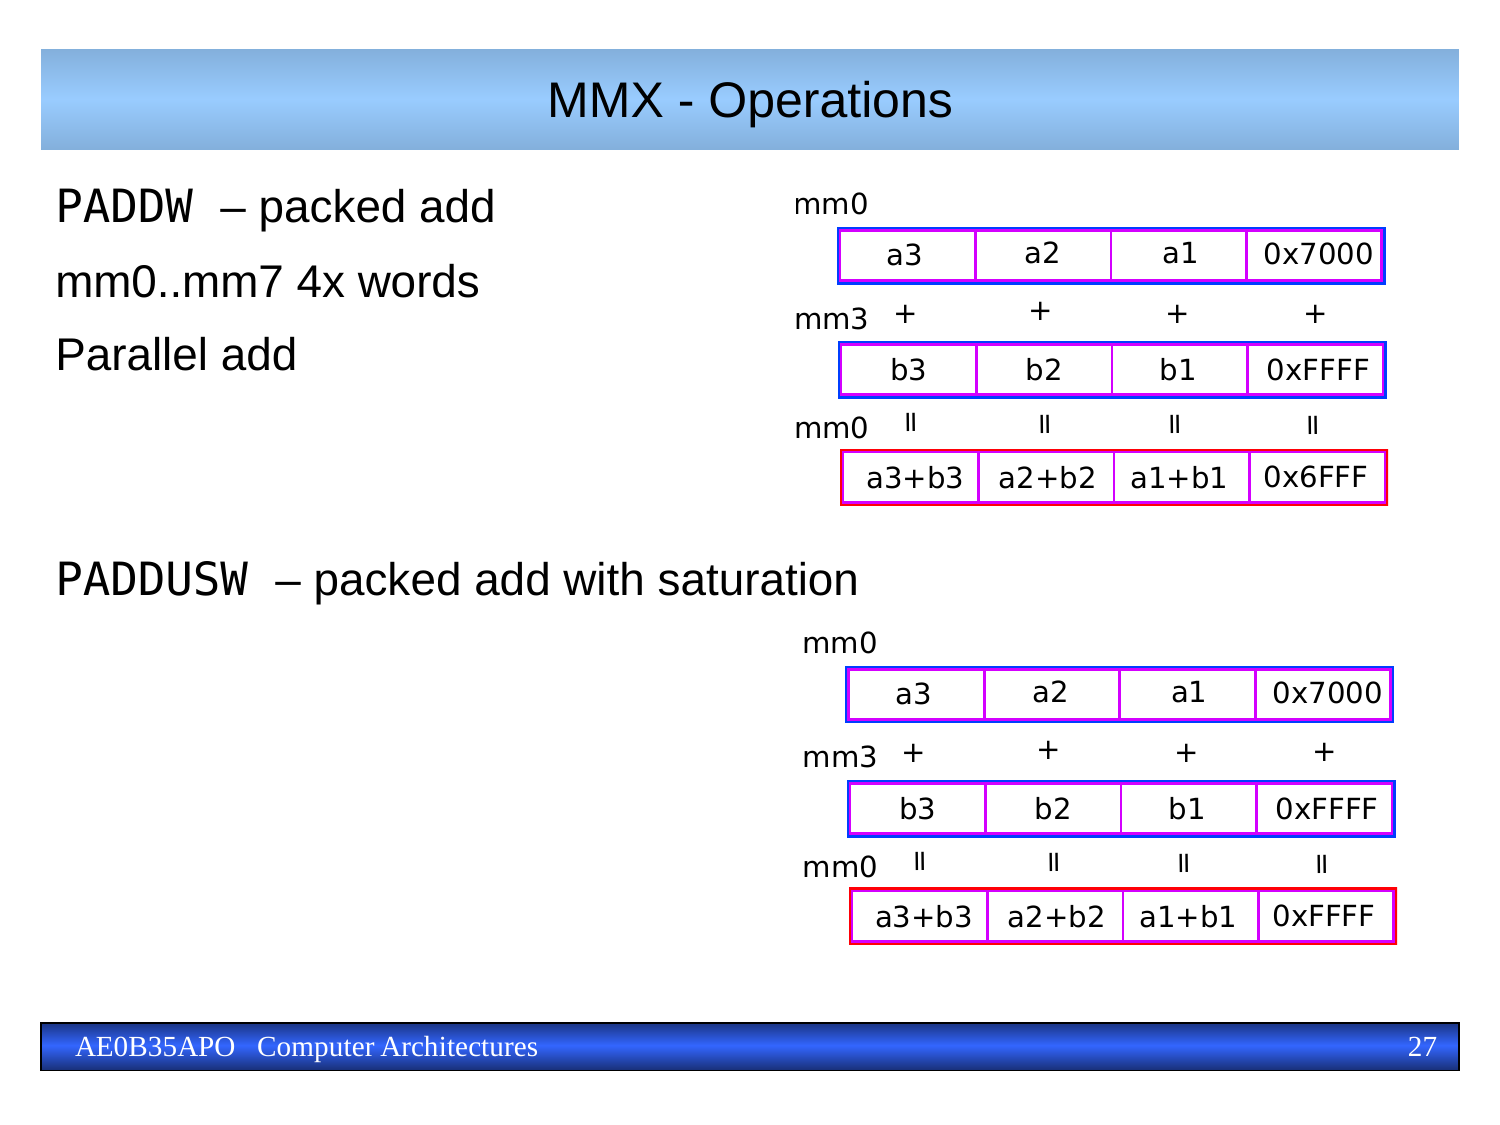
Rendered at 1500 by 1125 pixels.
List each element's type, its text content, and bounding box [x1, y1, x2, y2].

list PADDW – packed add mm0..mm7 4x words Parallel add PADDUSW – packed add with saturation [55, 180, 1140, 978]
picture [804, 631, 1398, 946]
title MMX - Operations [41, 49, 1459, 150]
picture [796, 192, 1389, 507]
